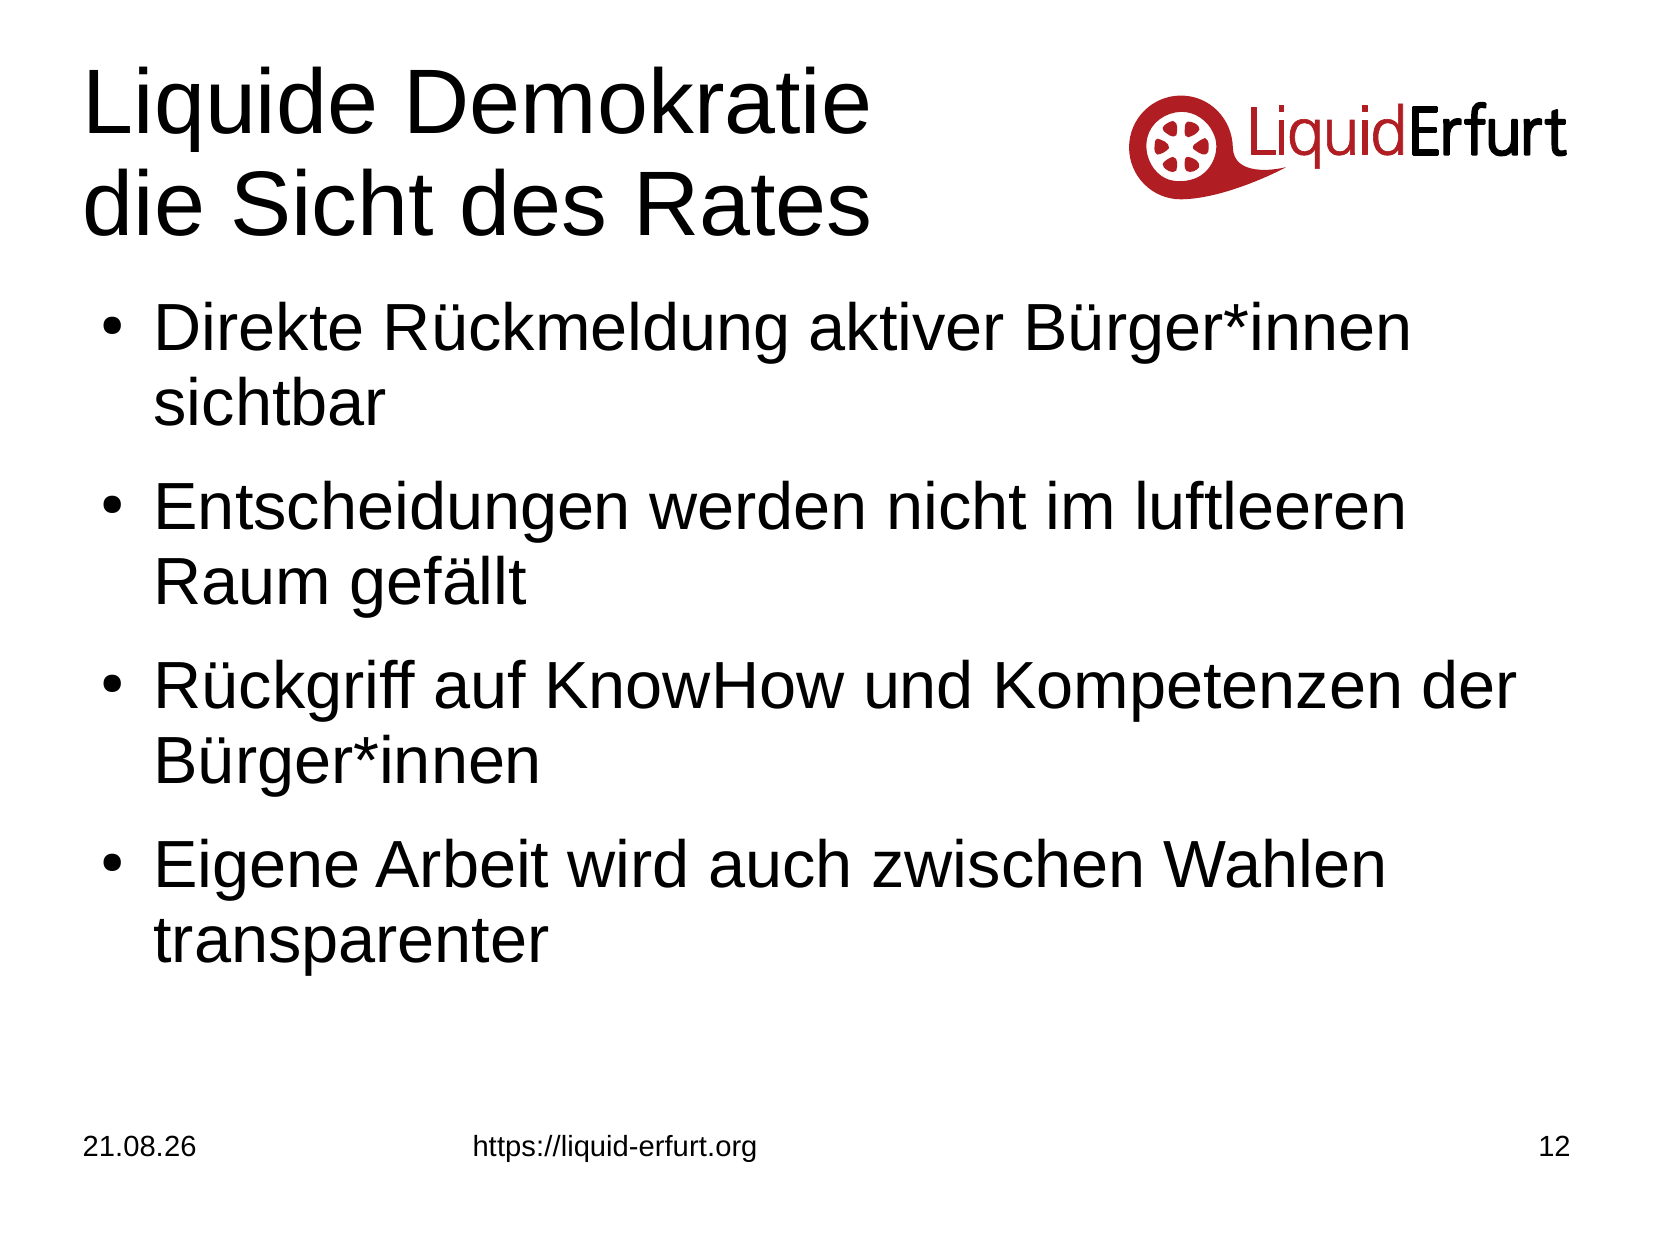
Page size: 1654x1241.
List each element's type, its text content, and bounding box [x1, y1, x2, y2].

title Liquide Demokratie die Sicht des Rates [82, 49, 1571, 257]
list Direkte Rückmeldung aktiver Bürger*innen sichtbar Entscheidungen werden nicht im luftleeren Raum gefällt Rückgriff auf KnowHow und Kompetenzen der Bürger*innen Eigene Arbeit wird auch zwischen Wahlen transparenter [82, 290, 1571, 1109]
